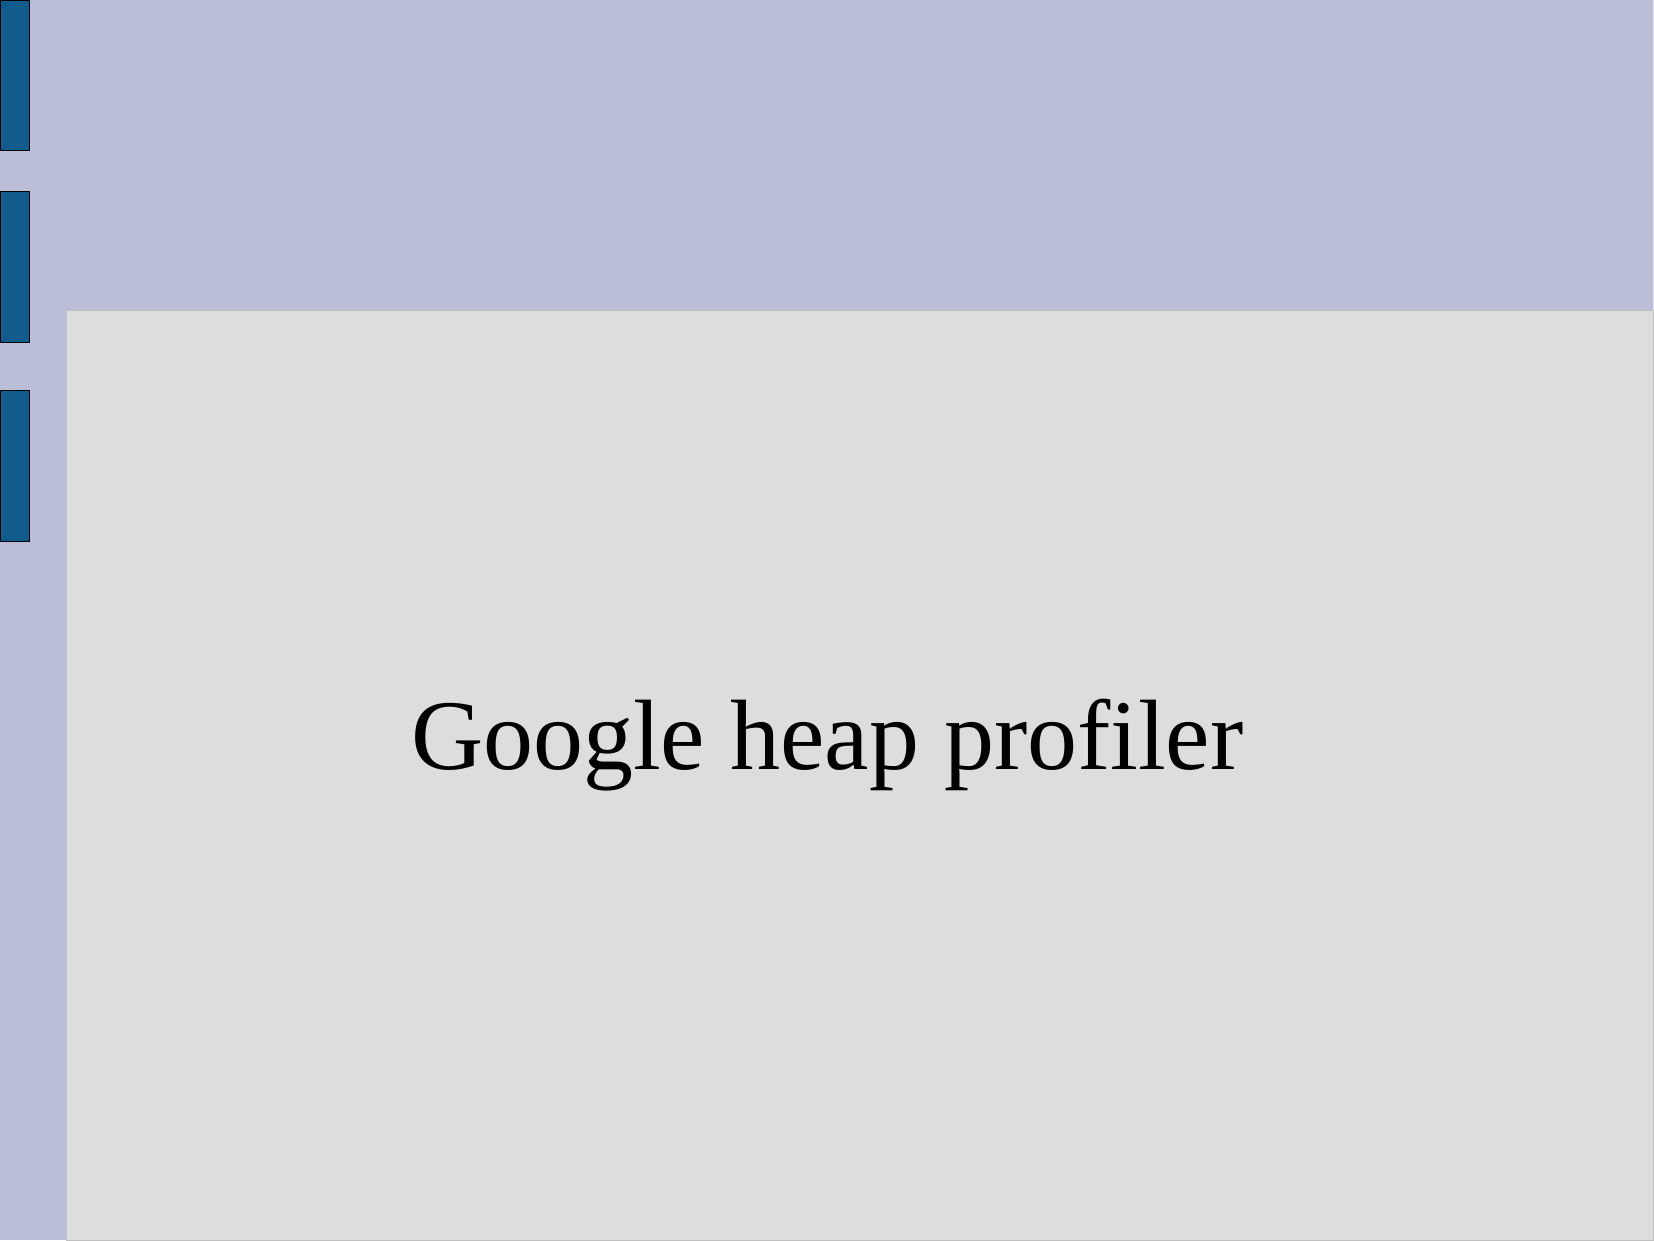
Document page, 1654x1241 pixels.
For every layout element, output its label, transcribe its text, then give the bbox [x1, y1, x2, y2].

subtitle Google heap profiler [121, 344, 1534, 1127]
